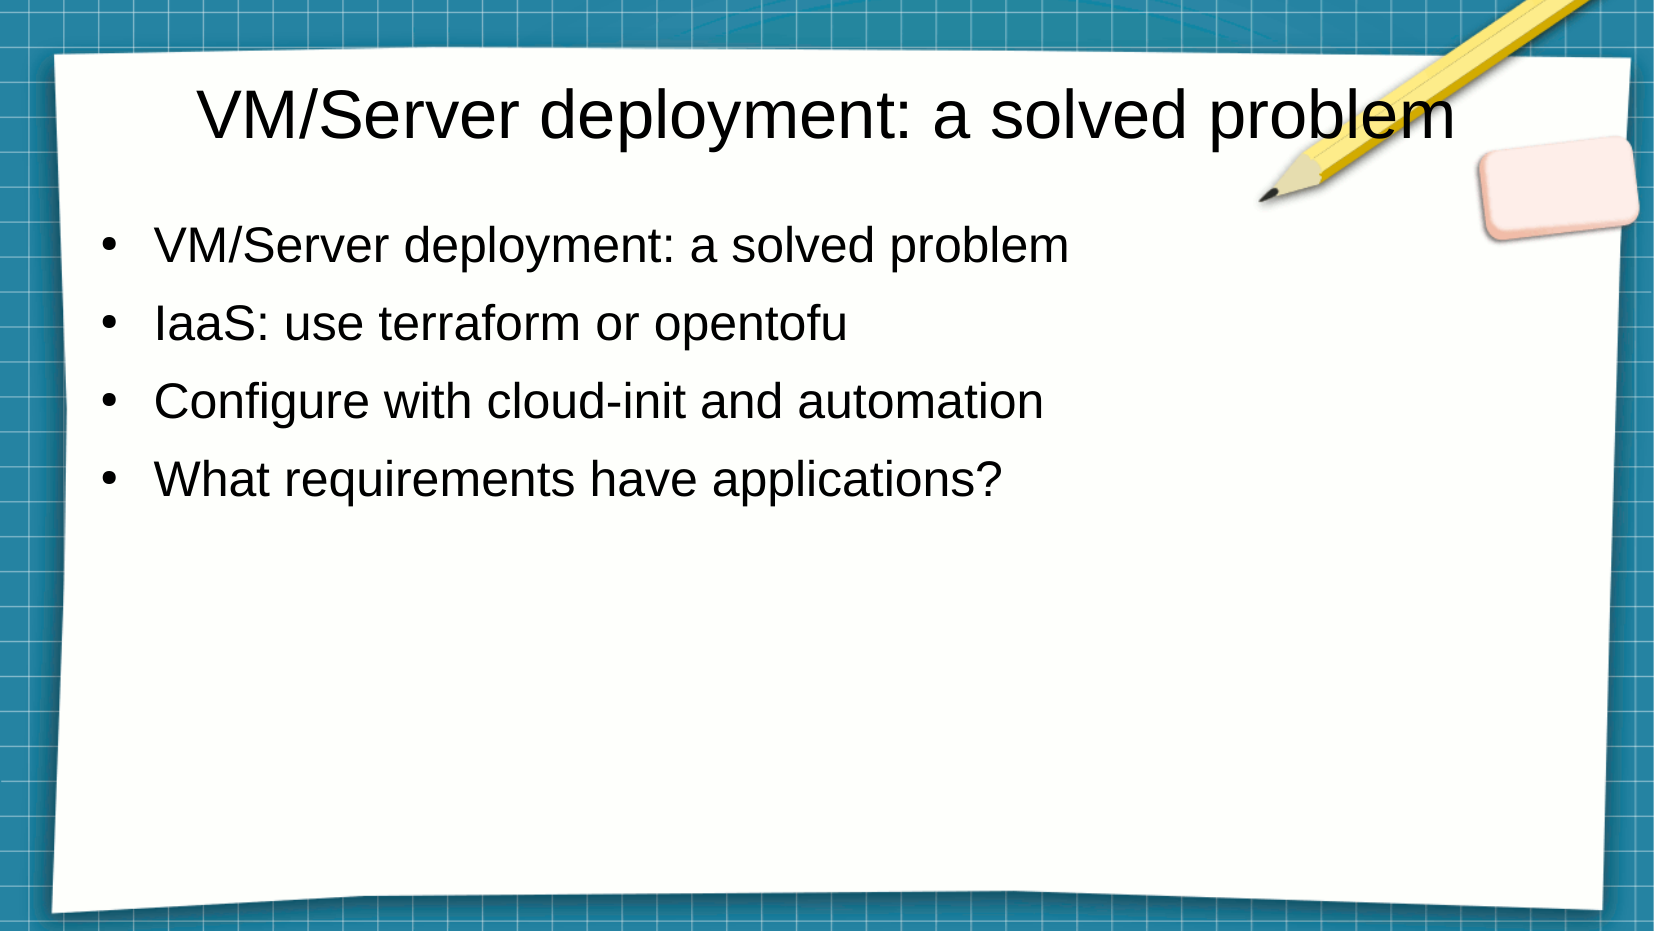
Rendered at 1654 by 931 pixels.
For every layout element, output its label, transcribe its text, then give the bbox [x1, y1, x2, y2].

picture [0, 0, 1654, 931]
list VM/Server deployment: a solved problem IaaS: use terraform or opentofu Configure with cloud-init and automation What requirements have applications? [82, 217, 1571, 758]
title VM/Server deployment: a solved problem [82, 37, 1571, 193]
